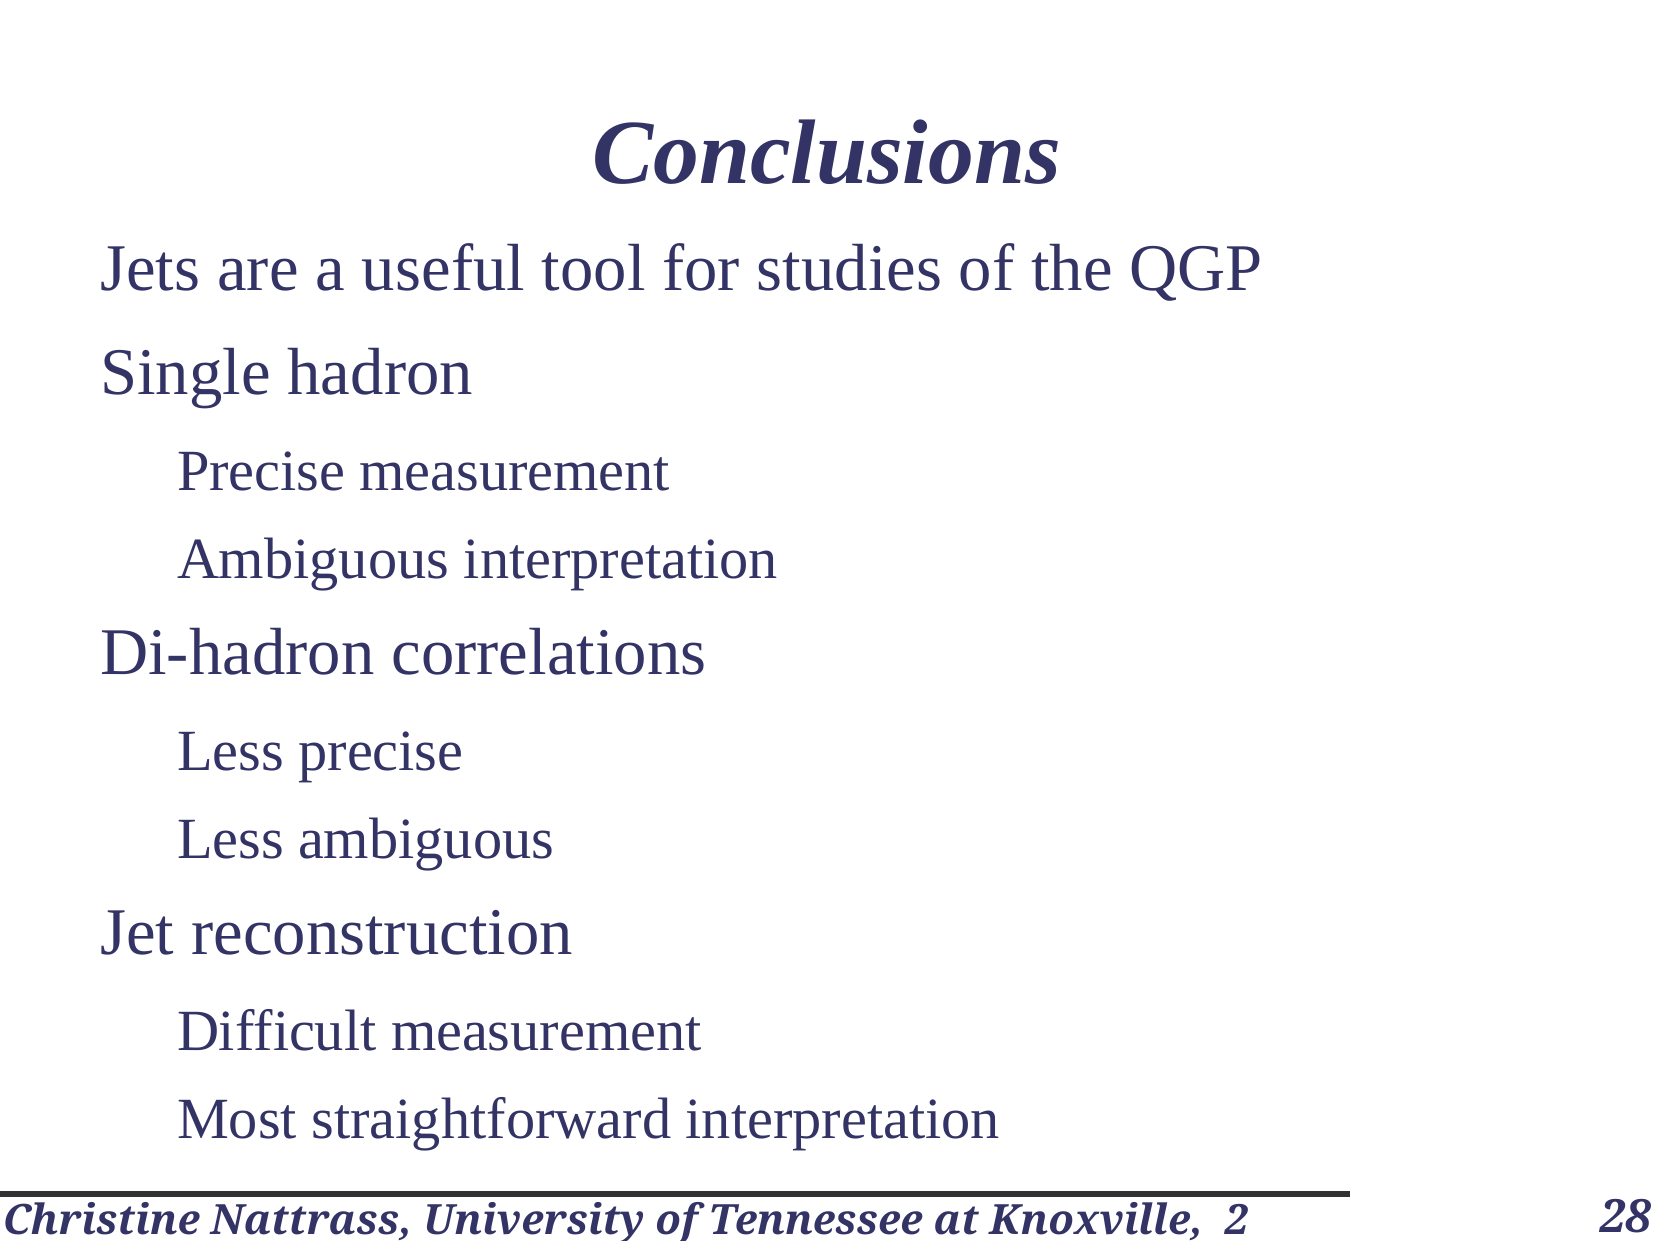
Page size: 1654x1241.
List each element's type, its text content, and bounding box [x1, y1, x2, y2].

title Conclusions [82, 49, 1571, 231]
list Jets are a useful tool for studies of the QGP Single hadron Precise measurement Ambiguous interpretation Di-hadron correlations Less precise Less ambiguous Jet reconstruction Difficult measurement Most straightforward interpretation [82, 231, 1571, 1151]
